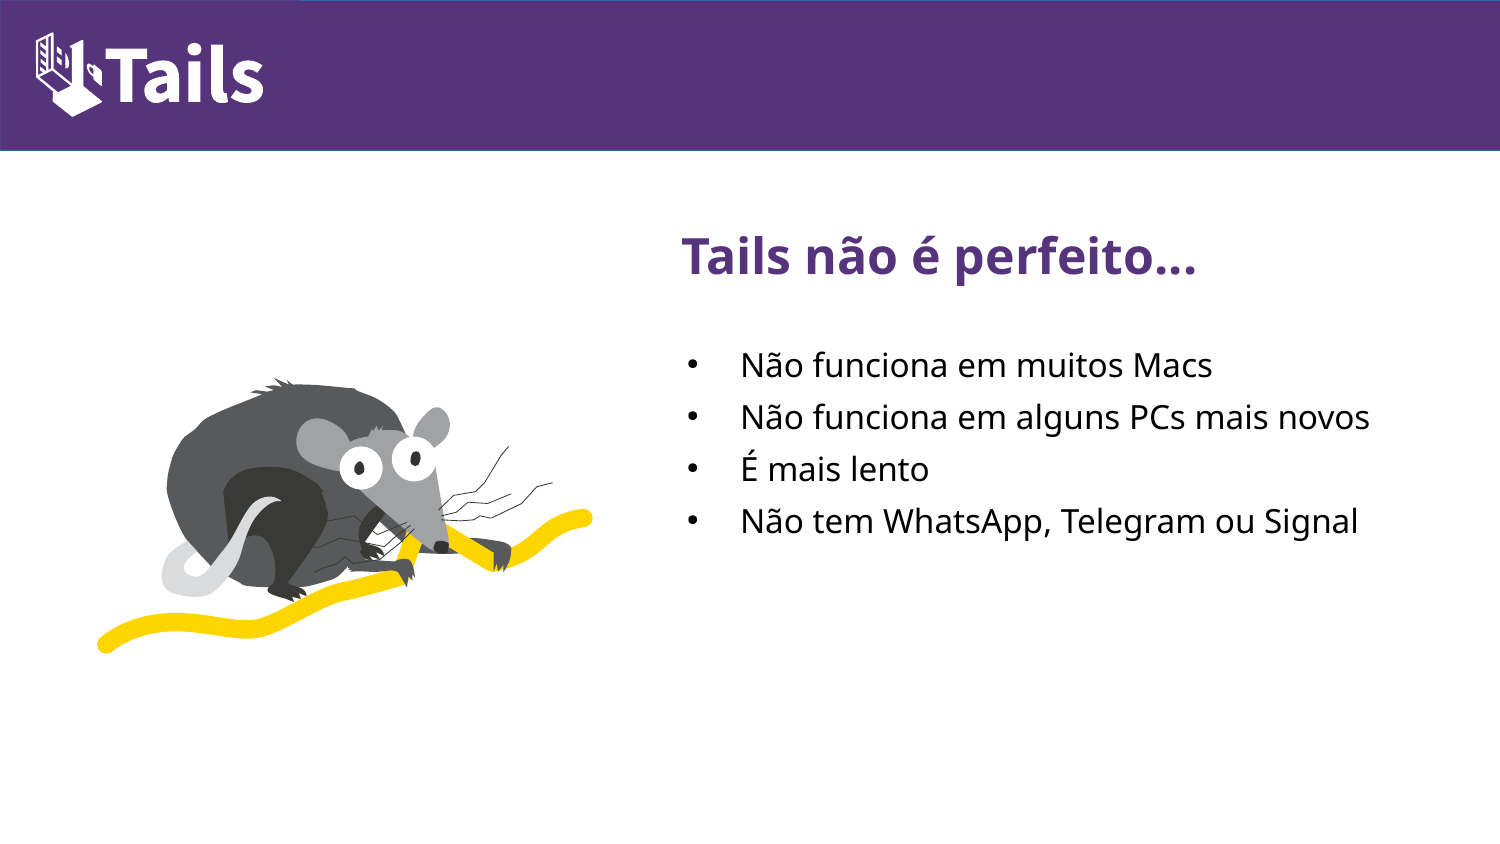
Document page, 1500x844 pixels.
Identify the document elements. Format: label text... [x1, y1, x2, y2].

title Tails não é perfeito... [680, 197, 1426, 314]
list Não funciona em muitos Macs Não funciona em alguns PCs mais novos É mais lento Não tem WhatsApp, Telegram ou Signal [669, 335, 1463, 788]
picture [92, 363, 597, 658]
